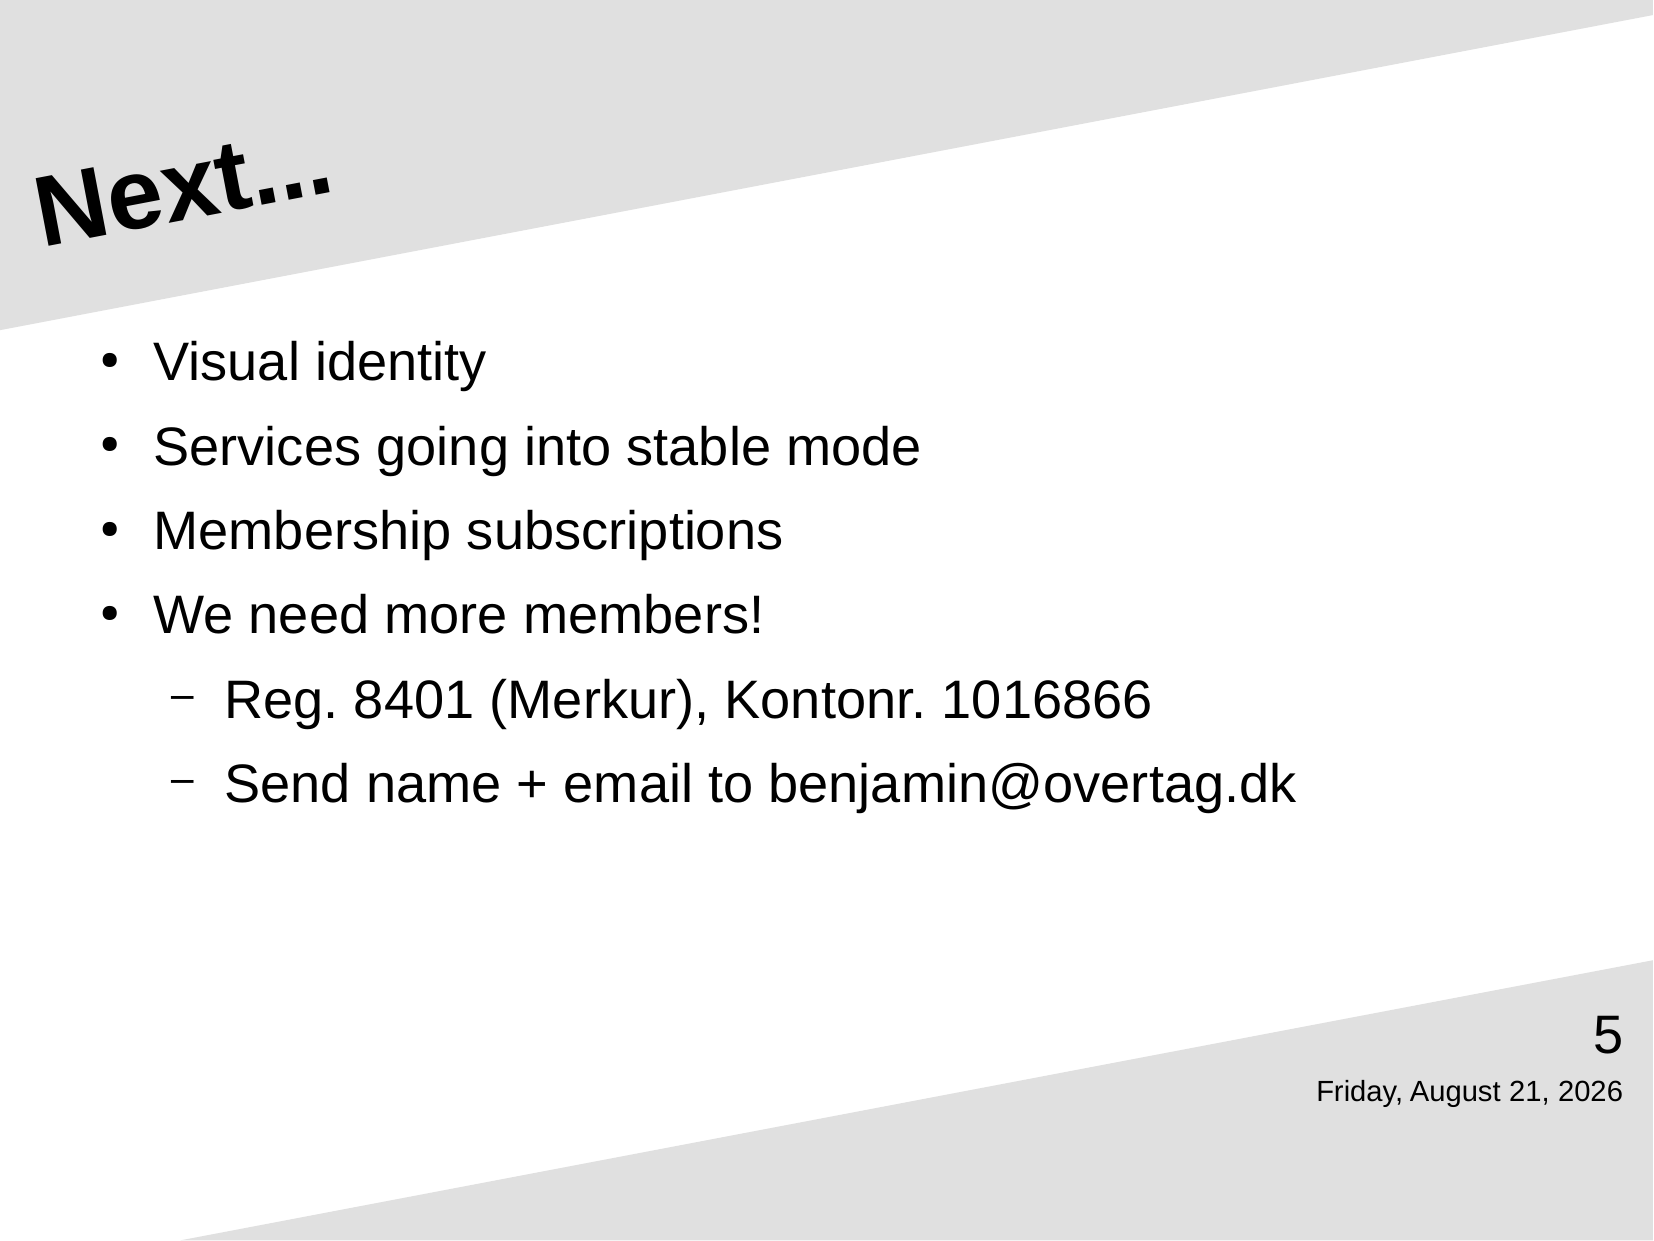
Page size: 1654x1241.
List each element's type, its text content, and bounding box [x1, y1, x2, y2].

list Visual identity Services going into stable mode Membership subscriptions We need more members! Reg. 8401 (Merkur), Kontonr. 1016866 Send name + email to benjamin@overtag.dk [82, 331, 1538, 1052]
title Next... [16, 0, 1518, 315]
